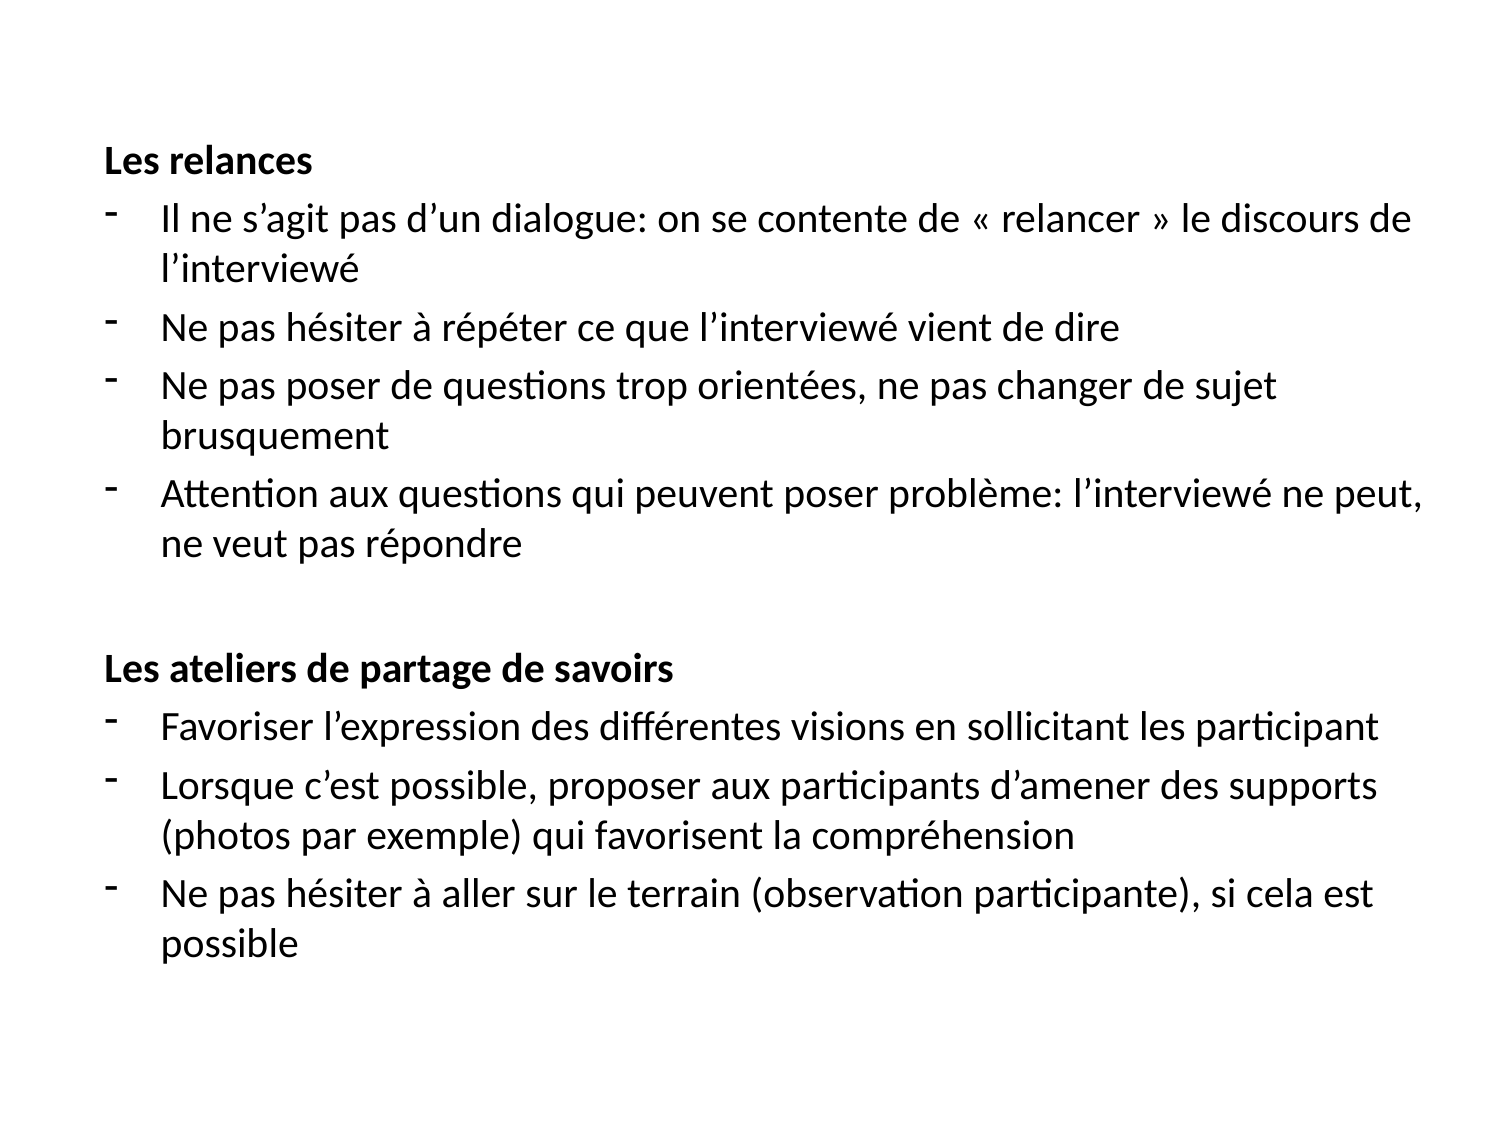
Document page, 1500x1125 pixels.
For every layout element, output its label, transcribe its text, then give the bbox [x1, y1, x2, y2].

text_box Les ateliers de partage de savoirs Favoriser l’expression des différentes visions en sollicitant les participant Lorsque c’est possible, proposer aux participants d’amener des supports (photos par exemple) qui favorisent la compréhension Ne pas hésiter à aller sur le terrain (observation participante), si cela est possible [89, 633, 1439, 1024]
text_box Les relances Il ne s’agit pas d’un dialogue: on se contente de « relancer » le discours de l’interviewé Ne pas hésiter à répéter ce que l’interviewé vient de dire Ne pas poser de questions trop orientées, ne pas changer de sujet brusquement Attention aux questions qui peuvent poser problème: l’interviewé ne peut, ne veut pas répondre [89, 125, 1439, 574]
